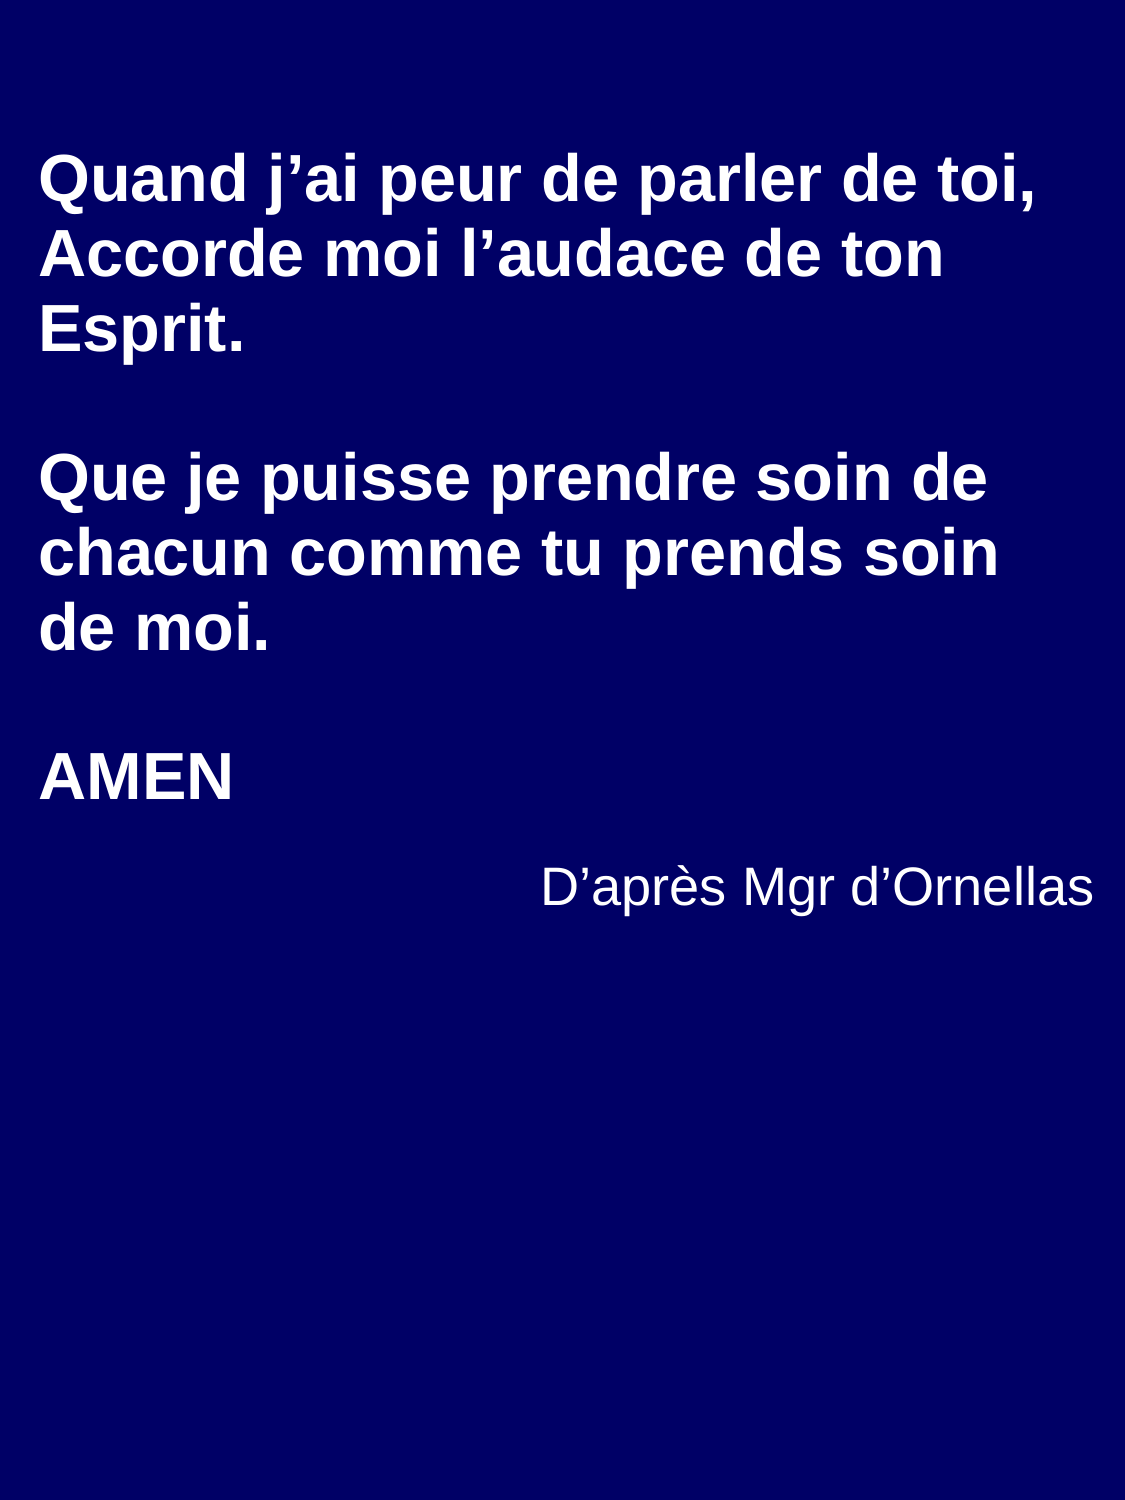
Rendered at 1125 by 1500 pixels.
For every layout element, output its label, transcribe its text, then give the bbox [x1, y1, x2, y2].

text_box Quand j’ai peur de parler de toi, Accorde moi l’audace de ton Esprit. Que je puisse prendre soin de chacun comme tu prends soin de moi. AMEN D’après Mgr d’Ornellas [23, 59, 1111, 1465]
